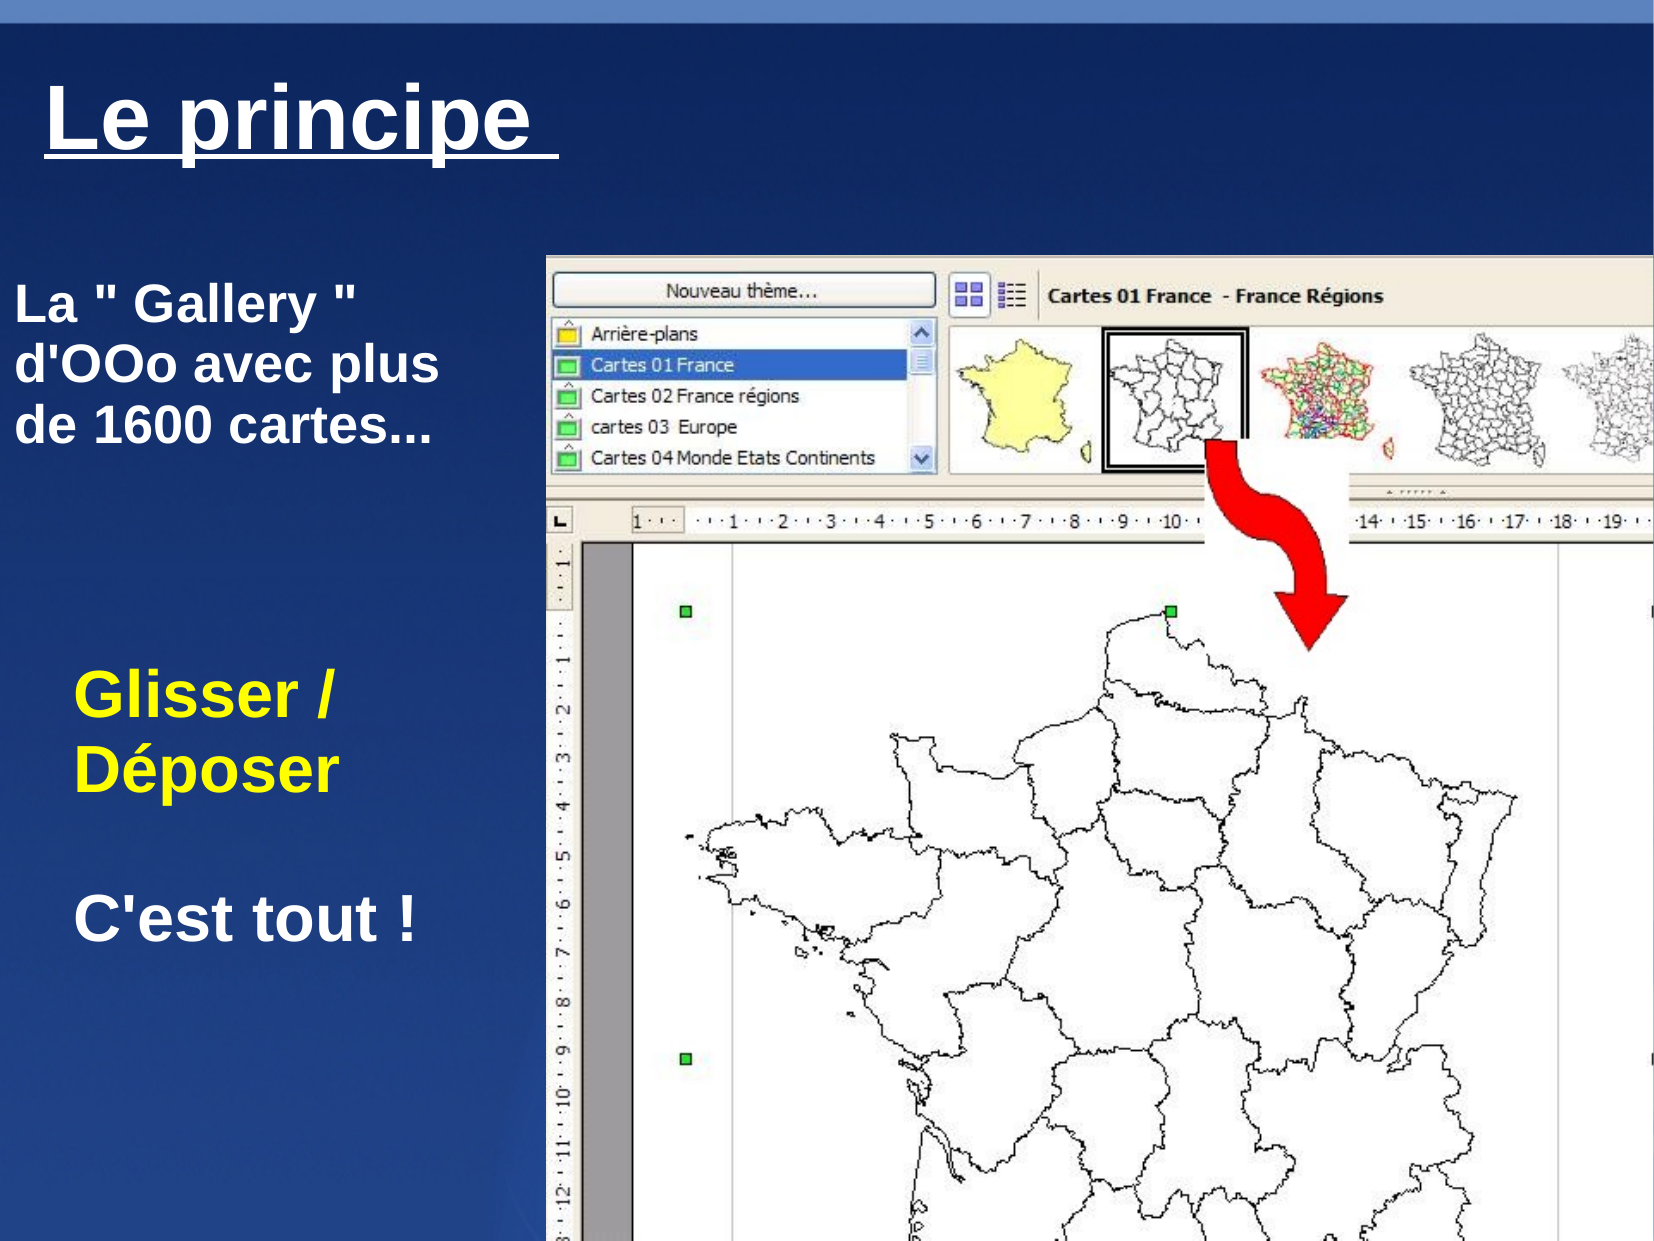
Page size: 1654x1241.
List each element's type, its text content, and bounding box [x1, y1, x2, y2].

text_box Glisser / Déposer C'est tout ! [59, 649, 591, 964]
text_box Le principe [29, 59, 1093, 177]
picture [0, 0, 1654, 1241]
text_box La " Gallery " d'OOo avec plus de 1600 cartes... [0, 265, 532, 473]
